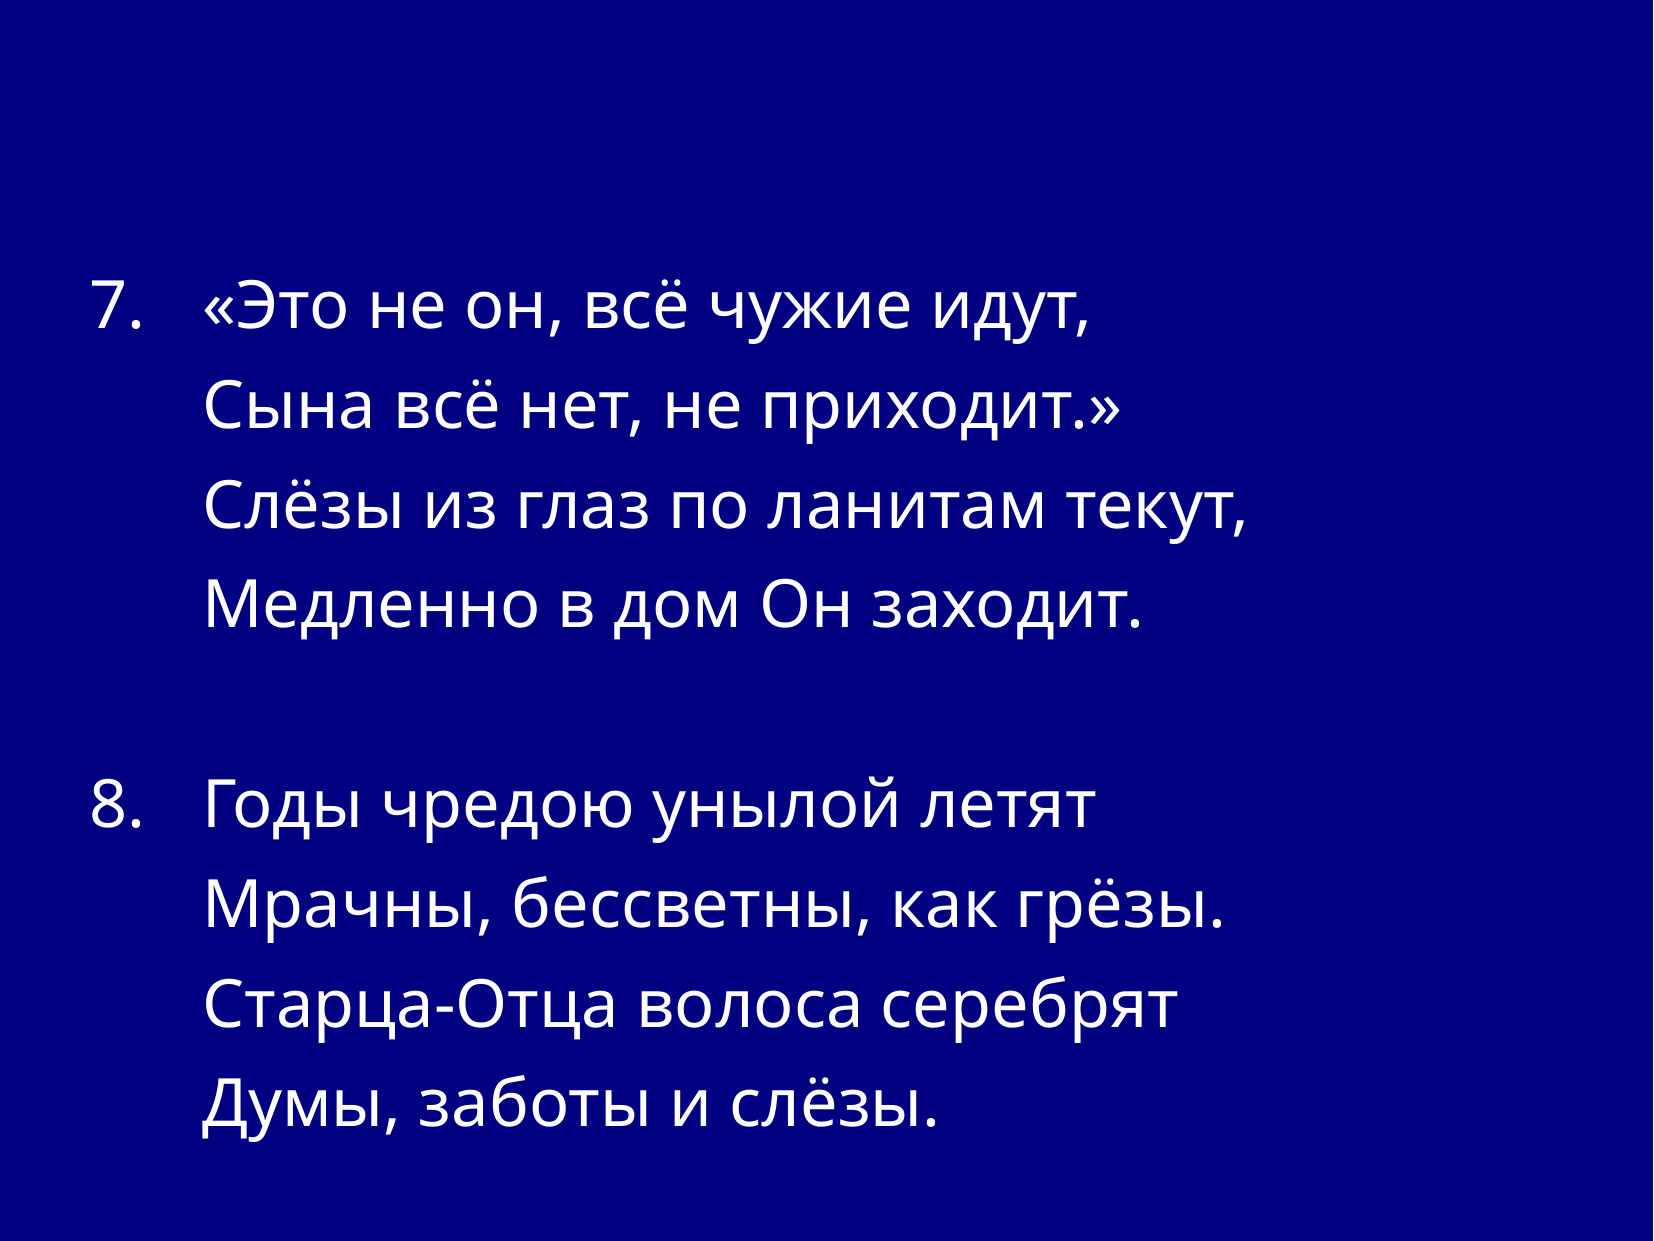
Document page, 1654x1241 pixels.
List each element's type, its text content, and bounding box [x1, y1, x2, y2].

text_box 7. «Это не он, всё чужие идут, Сына всё нет, не приходит.» Слёзы из глаз по ланитам текут, Медленно в дом Он заходит. 8. Годы чредою унылой летят Мрачны, бессветны, как грёзы. Старца-Отца волоса серебрят Думы, заботы и слёзы. [75, 150, 1576, 1163]
